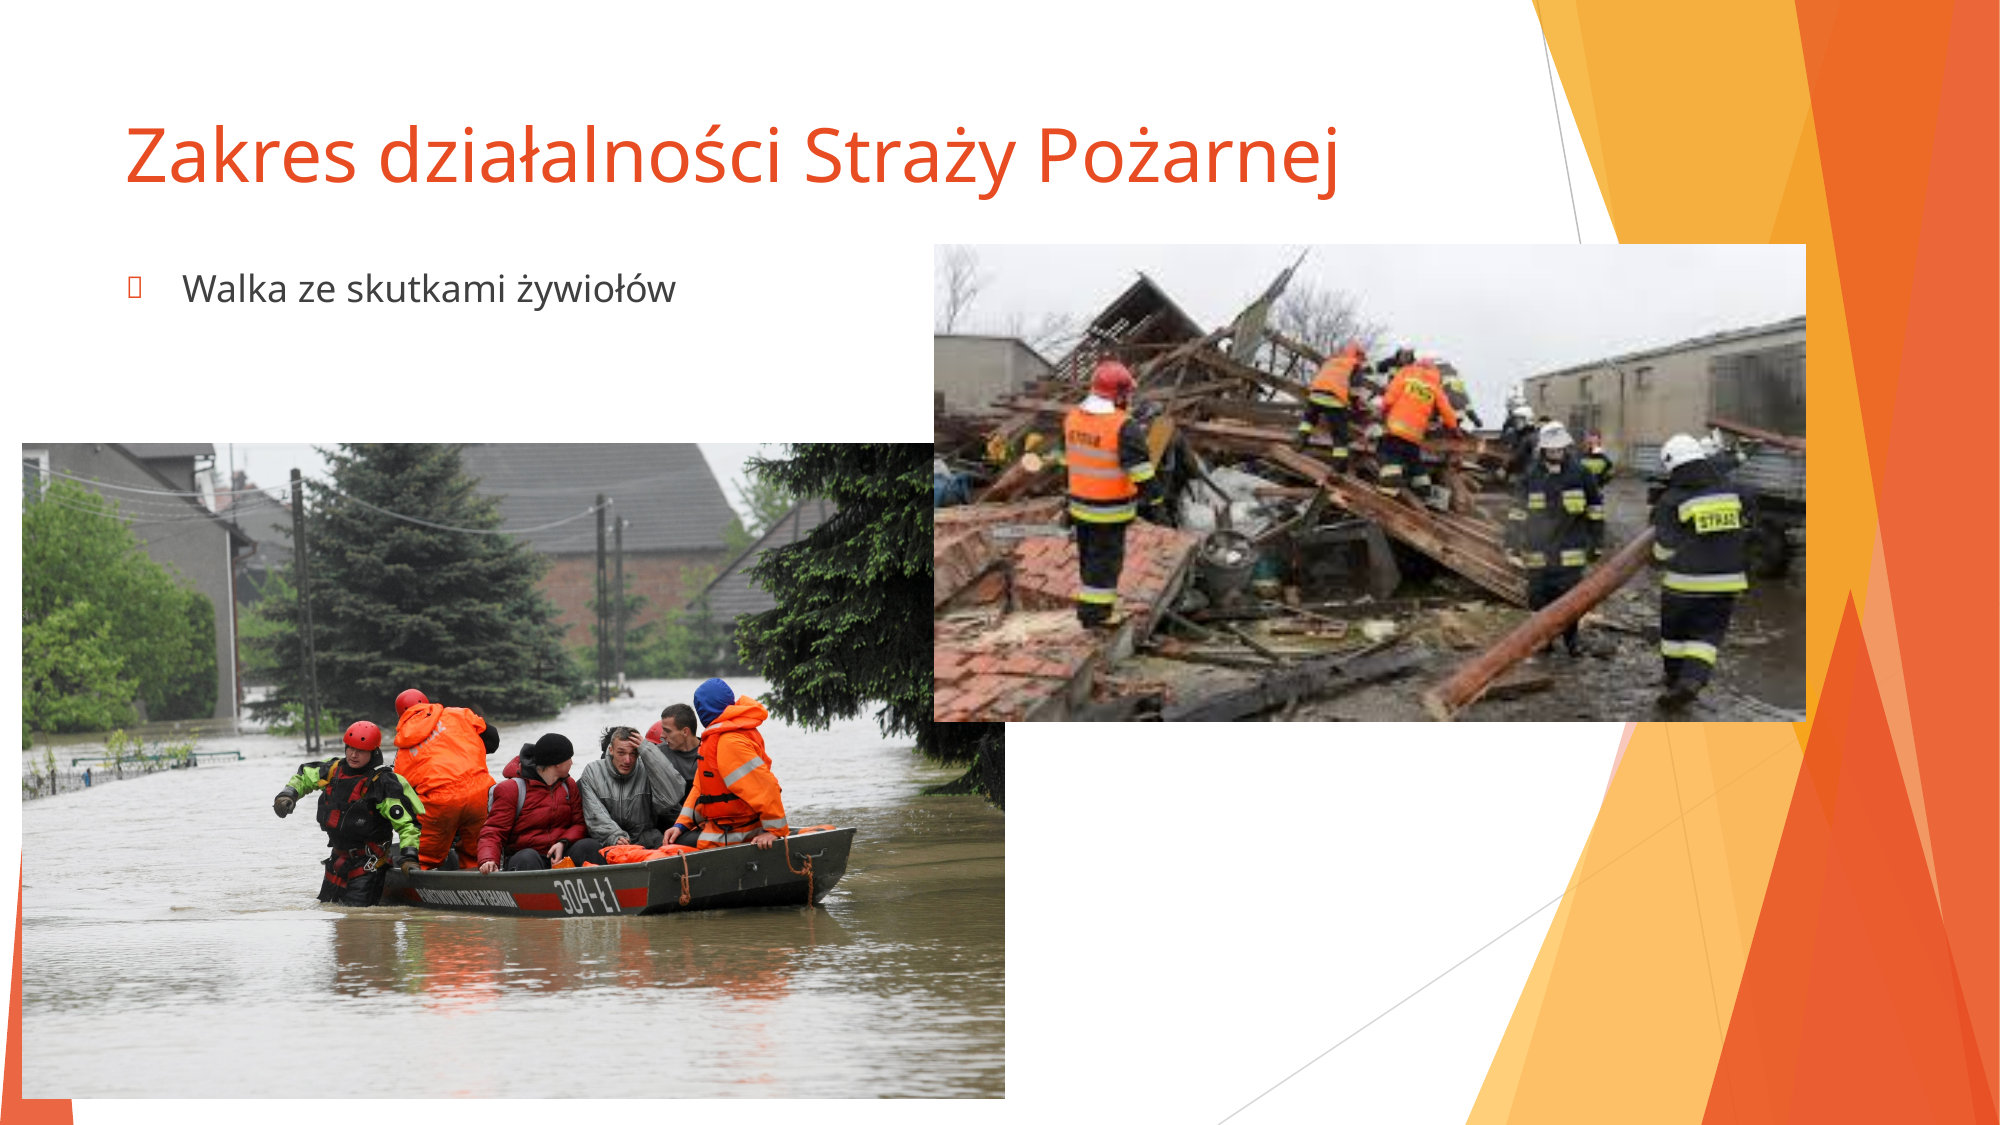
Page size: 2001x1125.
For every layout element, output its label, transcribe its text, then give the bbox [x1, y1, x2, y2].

title Zakres działalności Straży Pożarnej [111, 99, 1522, 257]
list Walka ze skutkami żywiołów [111, 257, 934, 355]
picture [22, 244, 1806, 1099]
